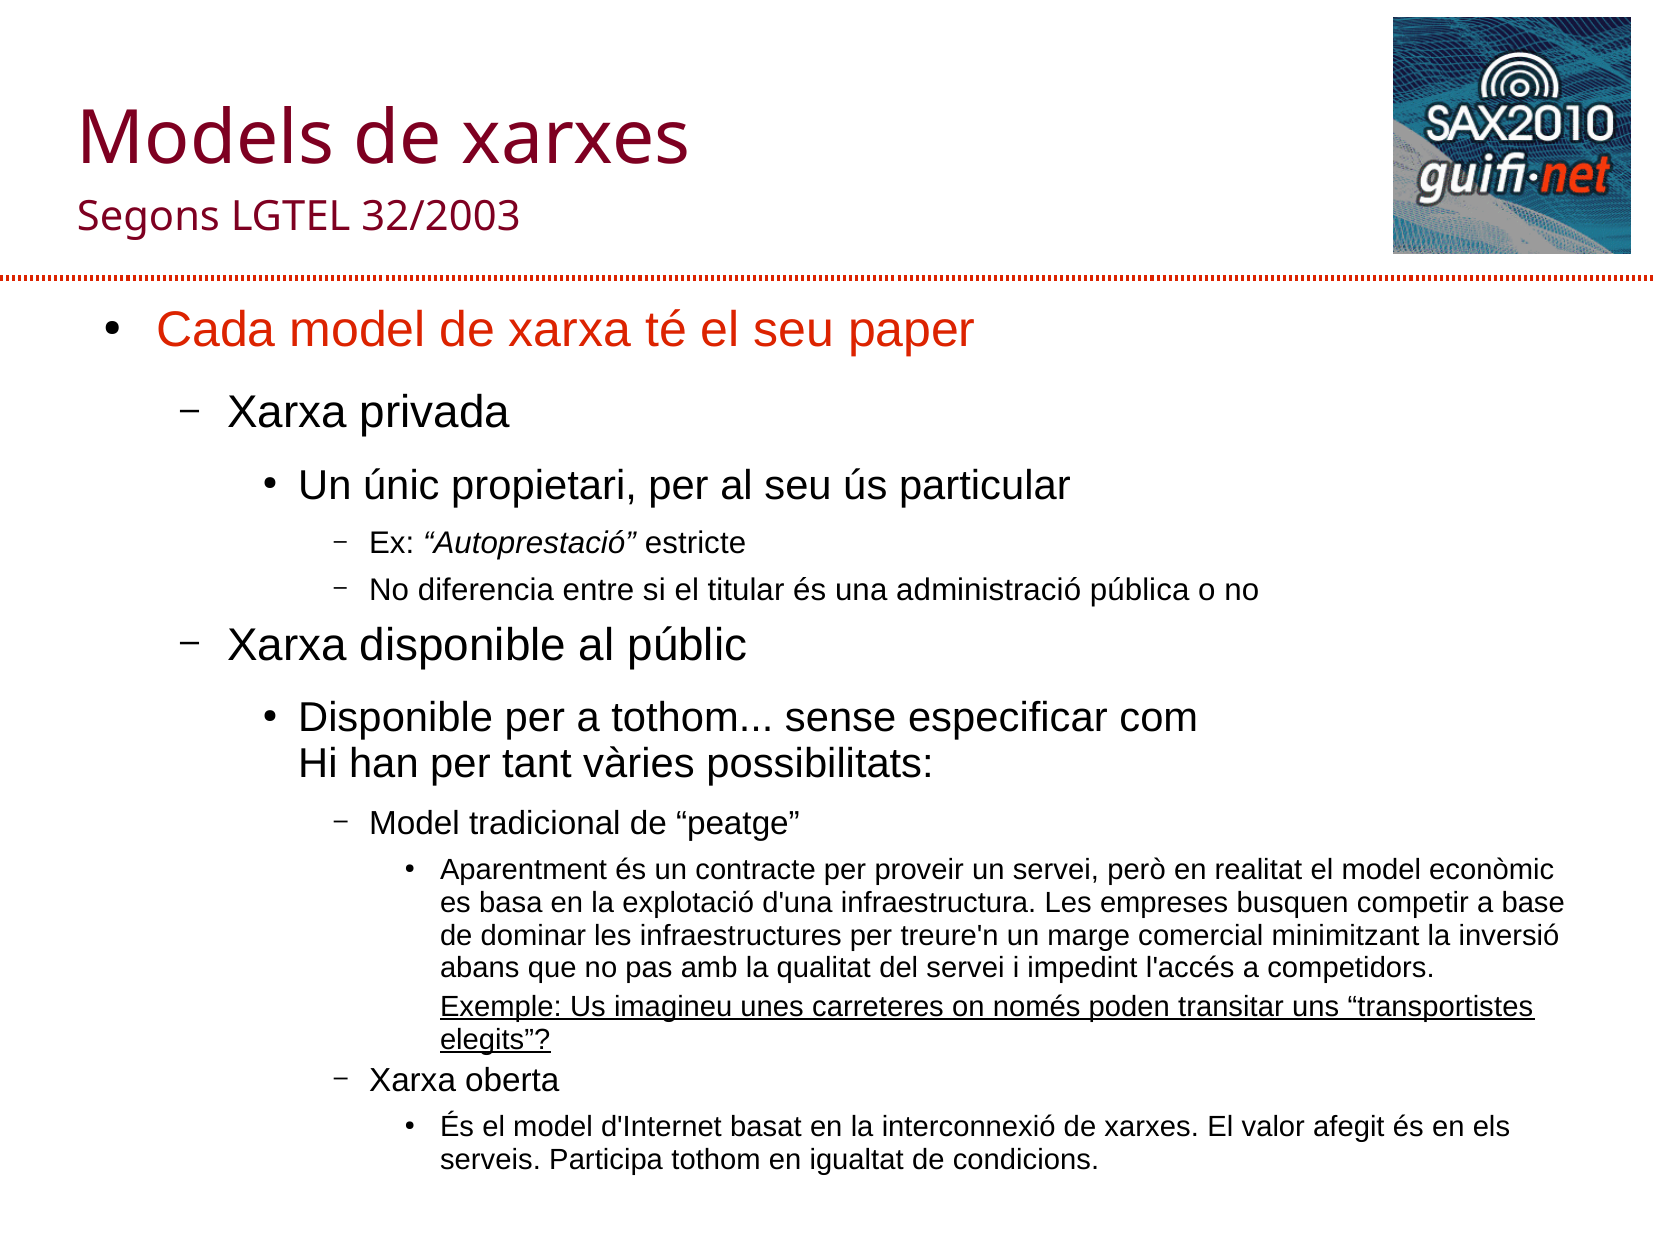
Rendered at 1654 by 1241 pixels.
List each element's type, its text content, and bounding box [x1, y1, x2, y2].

list Cada model de xarxa té el seu paper Xarxa privada Un únic propietari, per al seu ús particular Ex: “Autoprestació” estricte No diferencia entre si el titular és una administració pública o no Xarxa disponible al públic Disponible per a tothom... sense especificar com Hi han per tant vàries possibilitats: Model tradicional de “peatge” Aparentment és un contracte per proveir un servei, però en realitat el model econòmic es basa en la explotació d'una infraestructura. Les empreses busquen competir a base de dominar les infraestructures per treure'n un marge comercial minimitzant la inversió abans que no pas amb la qualitat del servei i impedint l'accés a competidors. Exemple: Us imagineu unes carreteres on només poden transitar uns “transportistes elegits”? Xarxa oberta És el model d'Internet basat en la interconnexió de xarxes. El valor afegit és en els serveis. Participa tothom en igualtat de condicions. [82, 301, 1571, 1224]
title Models de xarxes Segons LGTEL 32/2003 [76, 58, 1093, 267]
picture [1393, 17, 1631, 254]
